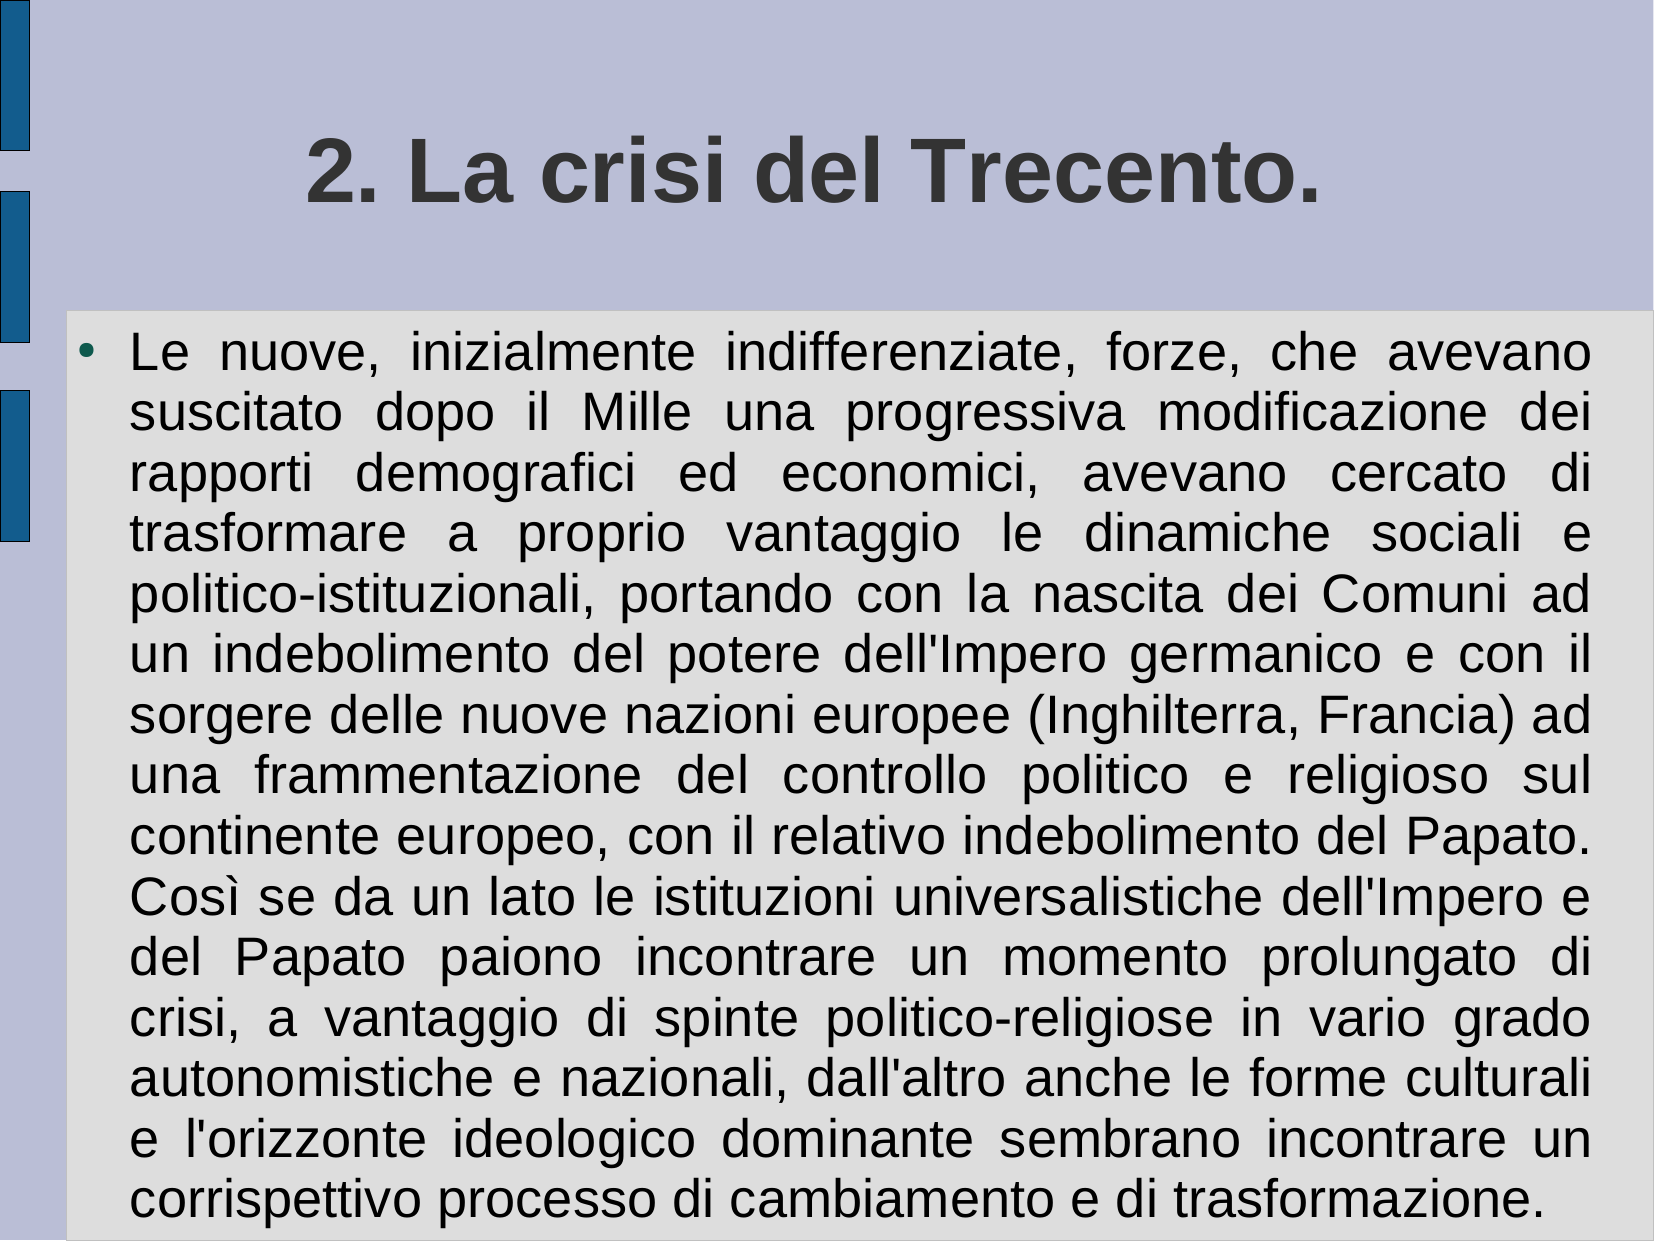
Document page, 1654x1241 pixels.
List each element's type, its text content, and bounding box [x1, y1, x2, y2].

list Le nuove, inizialmente indifferenziate, forze, che avevano suscitato dopo il Mille una progressiva modificazione dei rapporti demografici ed economici, avevano cercato di trasformare a proprio vantaggio le dinamiche sociali e politico-istituzionali, portando con la nascita dei Comuni ad un indebolimento del potere dell'Impero germanico e con il sorgere delle nuove nazioni europee (Inghilterra, Francia) ad una frammentazione del controllo politico e religioso sul continente europeo, con il relativo indebolimento del Papato. Così se da un lato le istituzioni universalistiche dell'Impero e del Papato paiono incontrare un momento prolungato di crisi, a vantaggio di spinte politico-religiose in vario grado autonomistiche e nazionali, dall'altro anche le forme culturali e l'orizzonte ideologico dominante sembrano incontrare un corrispettivo processo di cambiamento e di trasformazione. [59, 321, 1595, 1230]
title 2. La crisi del Trecento. [121, 67, 1534, 275]
